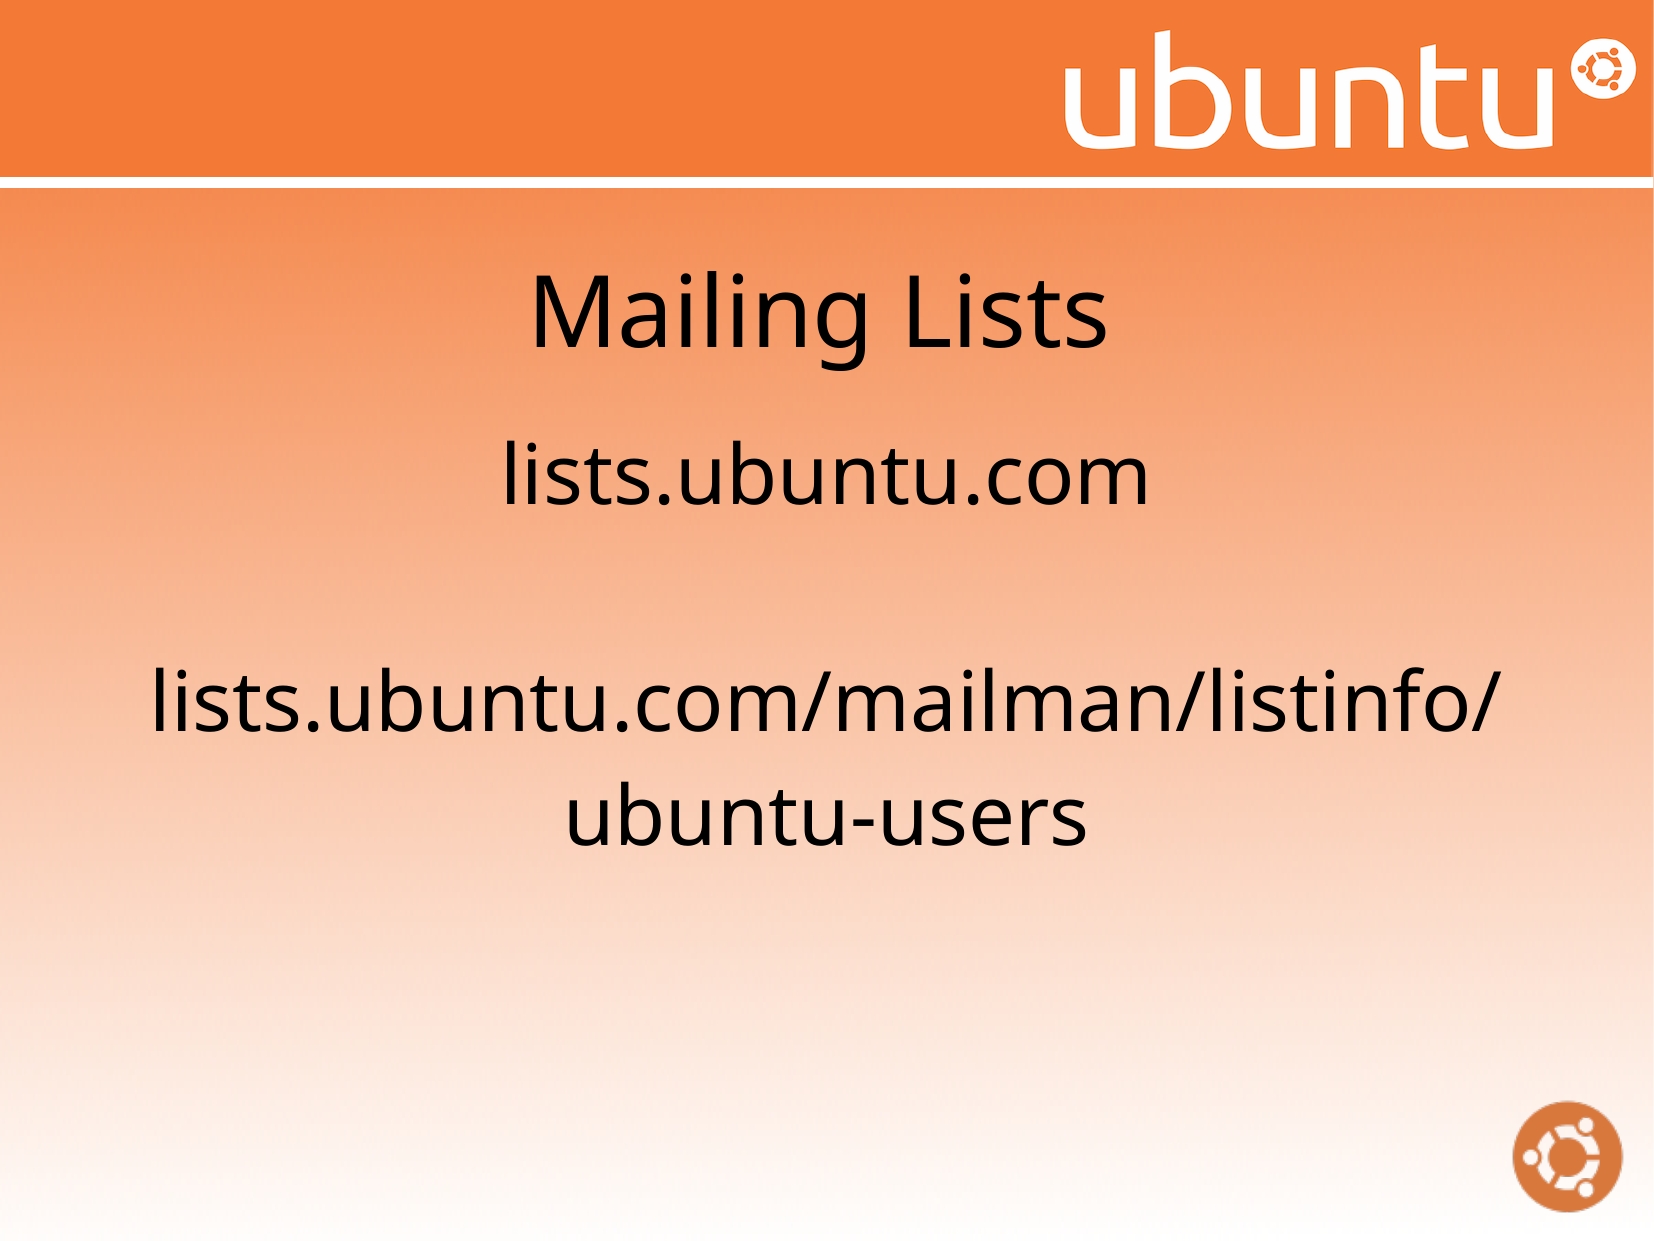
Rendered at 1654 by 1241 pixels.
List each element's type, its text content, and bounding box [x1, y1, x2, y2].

picture [0, 0, 1654, 1241]
title Mailing Lists [75, 205, 1564, 413]
subtitle lists.ubuntu.com lists.ubuntu.com/mailman/listinfo/ ubuntu-users [82, 290, 1571, 1109]
